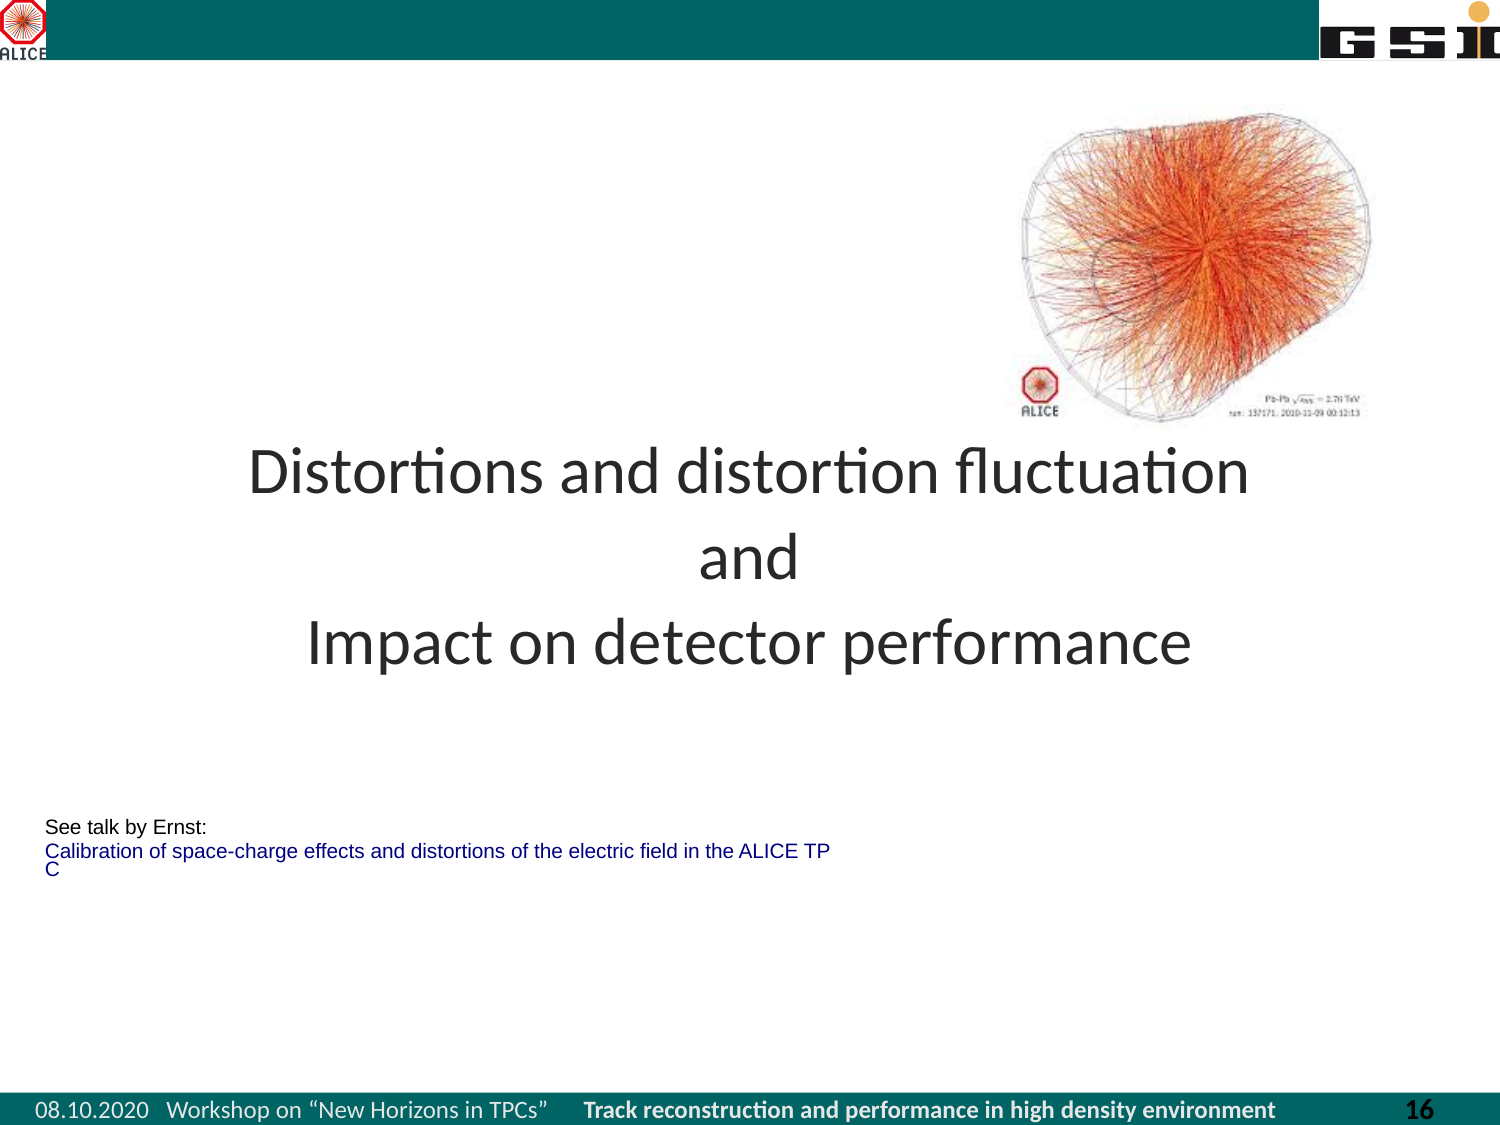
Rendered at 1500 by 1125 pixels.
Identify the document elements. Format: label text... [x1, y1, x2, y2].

subtitle Distortions and distortion fluctuation and Impact on detector performance [75, 299, 1426, 818]
picture [0, 0, 46, 60]
picture [1319, 0, 1500, 60]
picture [1005, 104, 1377, 437]
text_box See talk by Ernst: Calibration of space-charge effects and distortions of the electric field in the ALICE TPC [30, 808, 861, 871]
